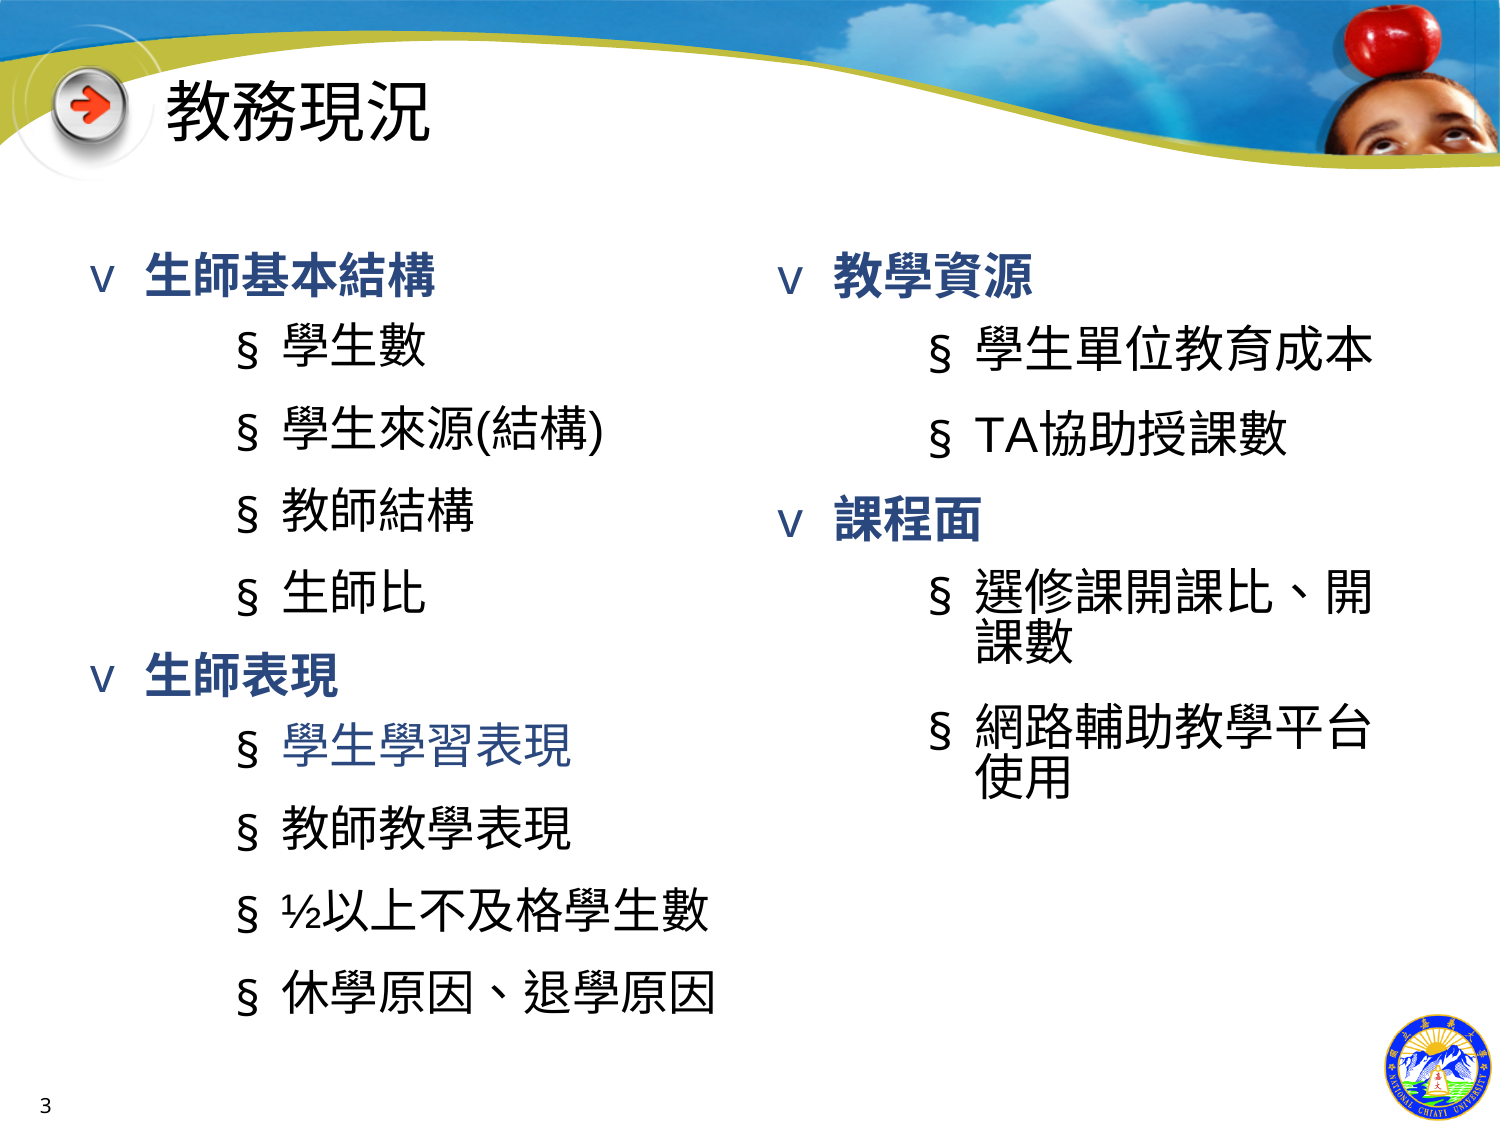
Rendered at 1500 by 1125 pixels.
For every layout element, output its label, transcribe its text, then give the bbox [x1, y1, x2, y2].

list 生師基本結構 學生數 學生來源(結構) 教師結構 生師比 生師表現 學生學習表現 教師教學表現 ½以上不及格學生數 休學原因、退學原因 [75, 237, 738, 1051]
list 教學資源 學生單位教育成本 TA協助授課數 課程面 選修課開課比、開課數 網路輔助教學平台使用 [762, 237, 1426, 1051]
text_box [24, 1084, 376, 1125]
title 教務現況 [150, 62, 888, 155]
